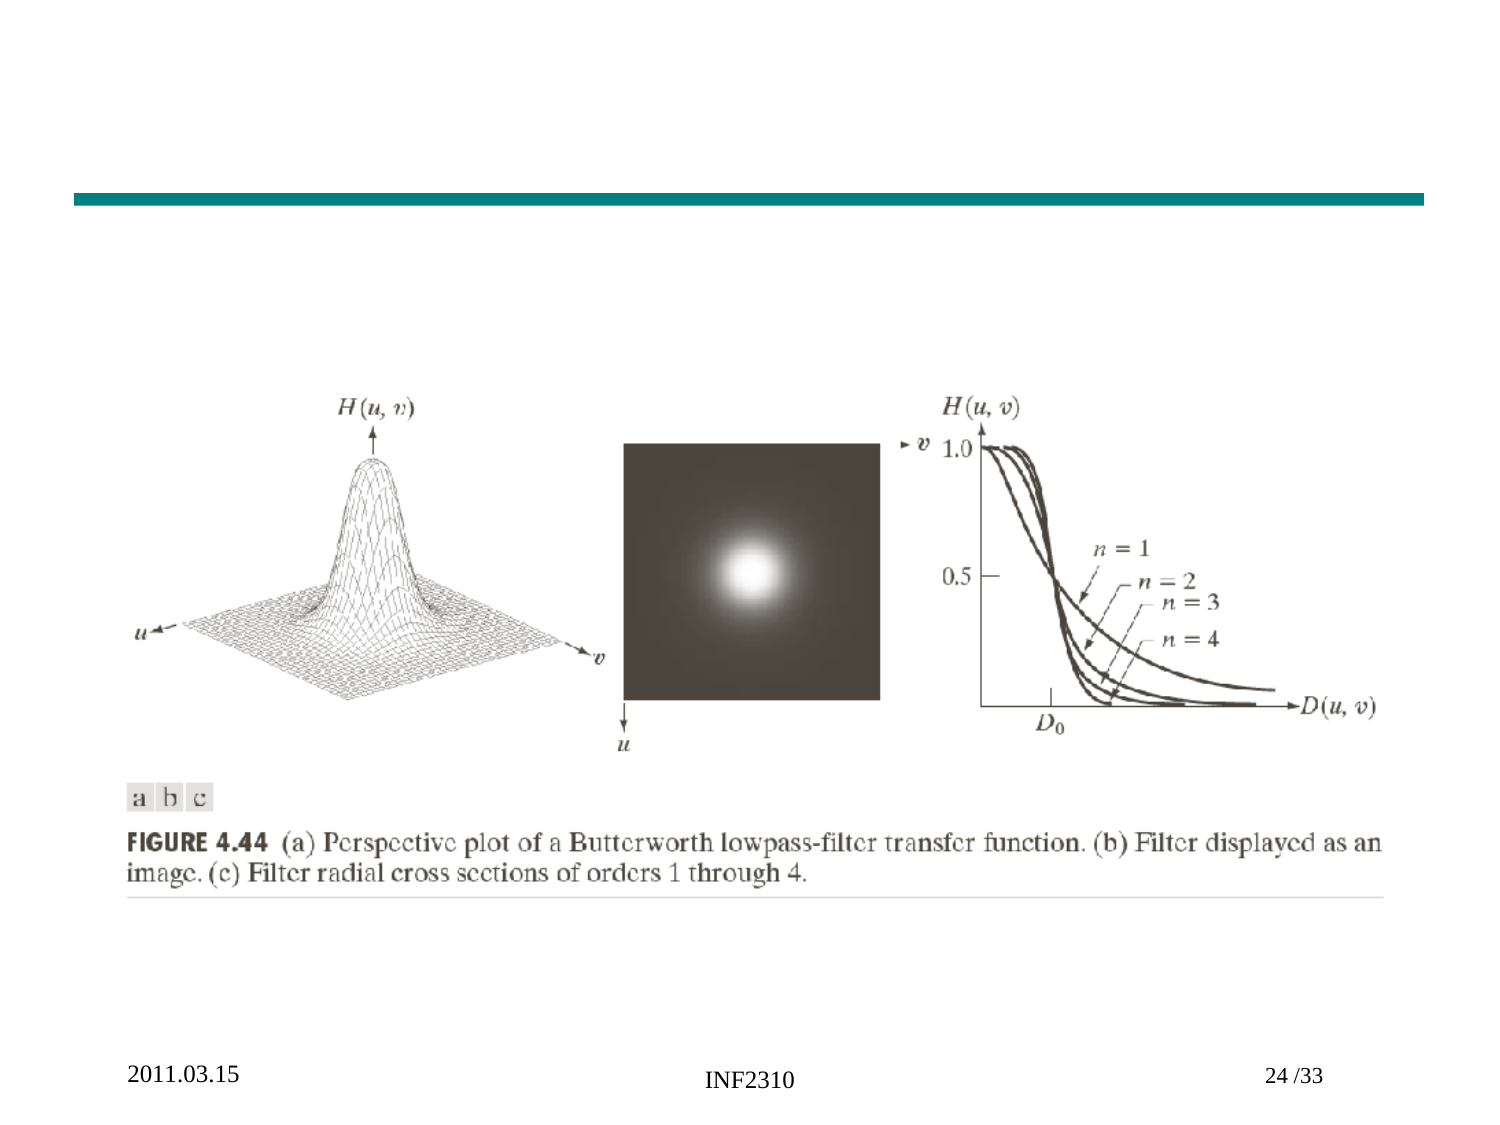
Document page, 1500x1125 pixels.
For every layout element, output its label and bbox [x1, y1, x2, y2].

text_box [112, 386, 1388, 901]
